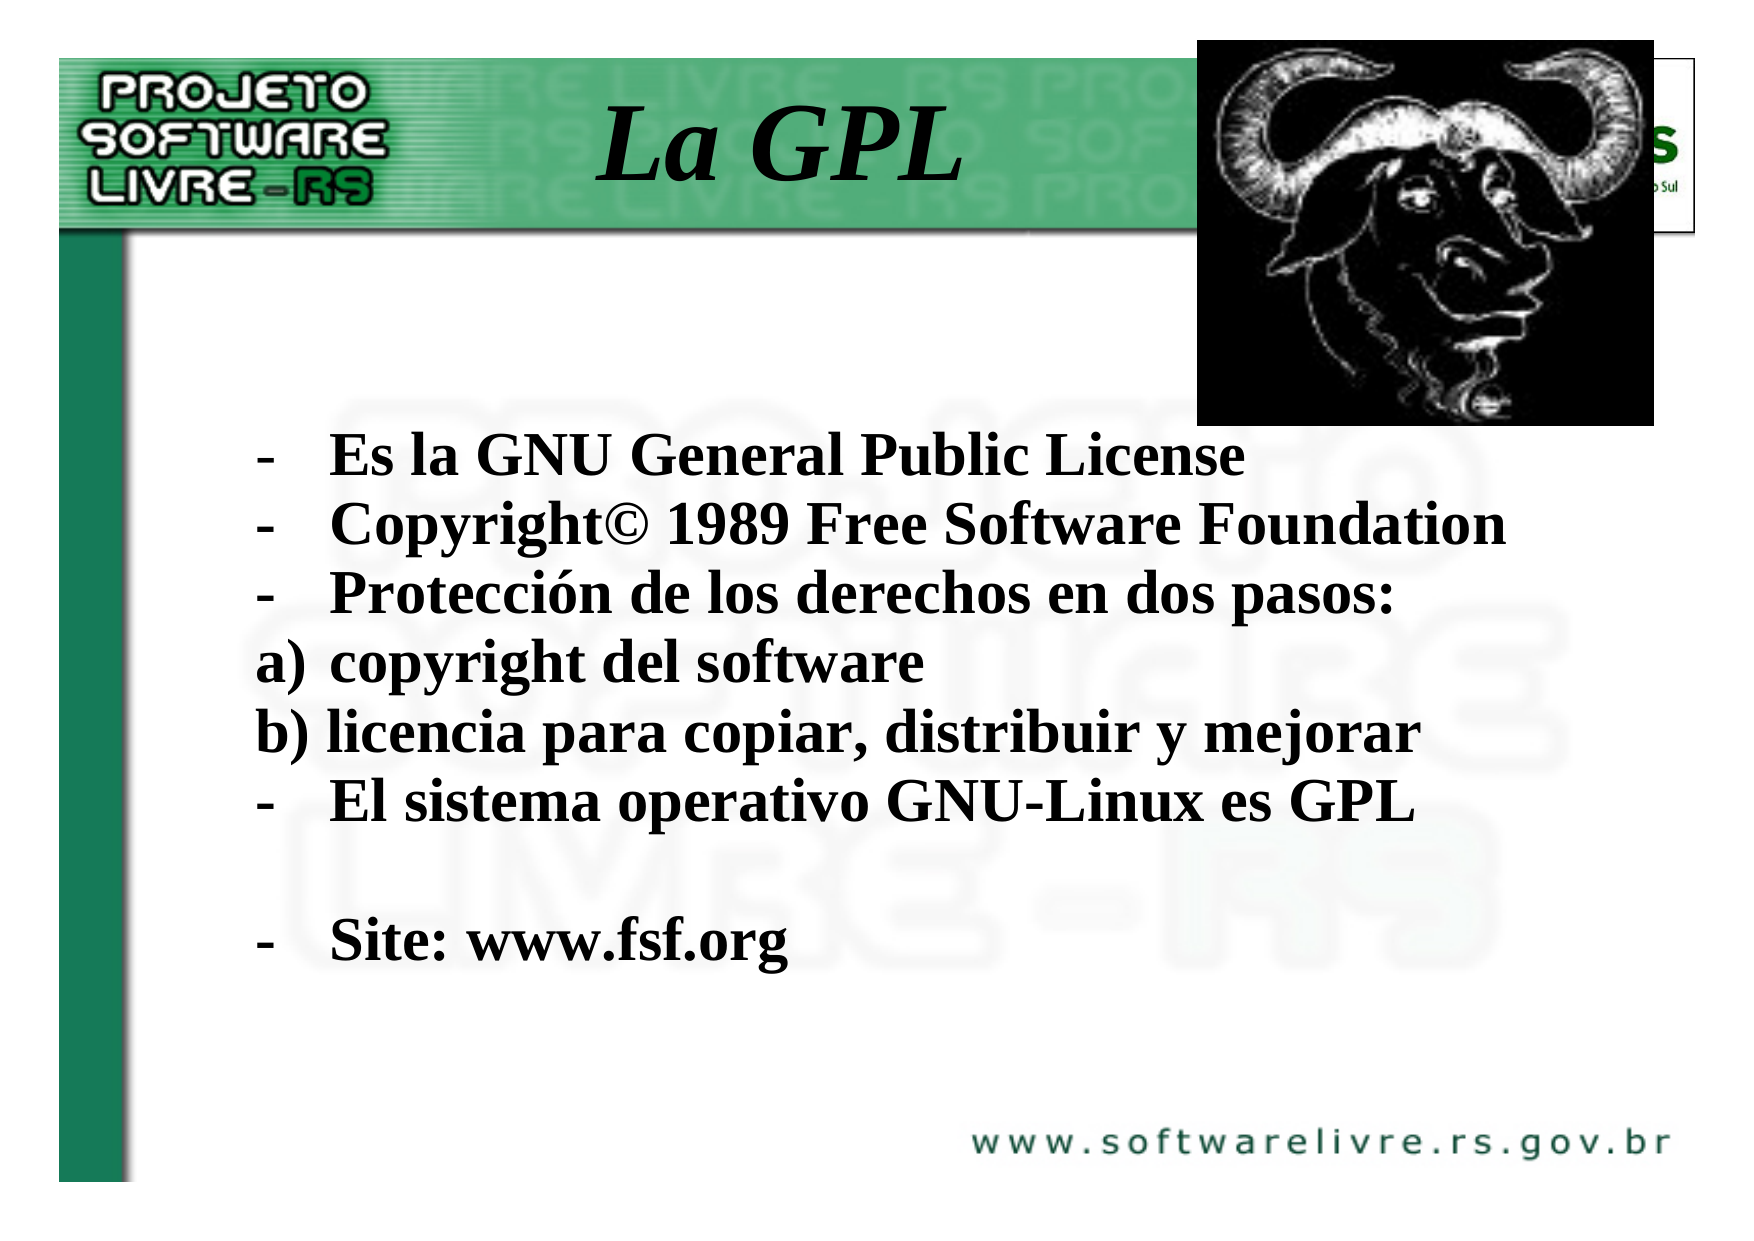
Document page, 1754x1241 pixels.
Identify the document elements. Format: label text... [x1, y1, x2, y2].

text_box - Es la GNU General Public License - Copyright© 1989 Free Software Foundation - Protección de los derechos en dos pasos: a) copyright del software b) licencia para copiar, distribuir y mejorar - El sistema operativo GNU-Linux es GPL - Site: www.fsf.org [255, 419, 1571, 996]
text_box La GPL [596, 80, 1090, 209]
picture [59, 40, 1695, 1182]
